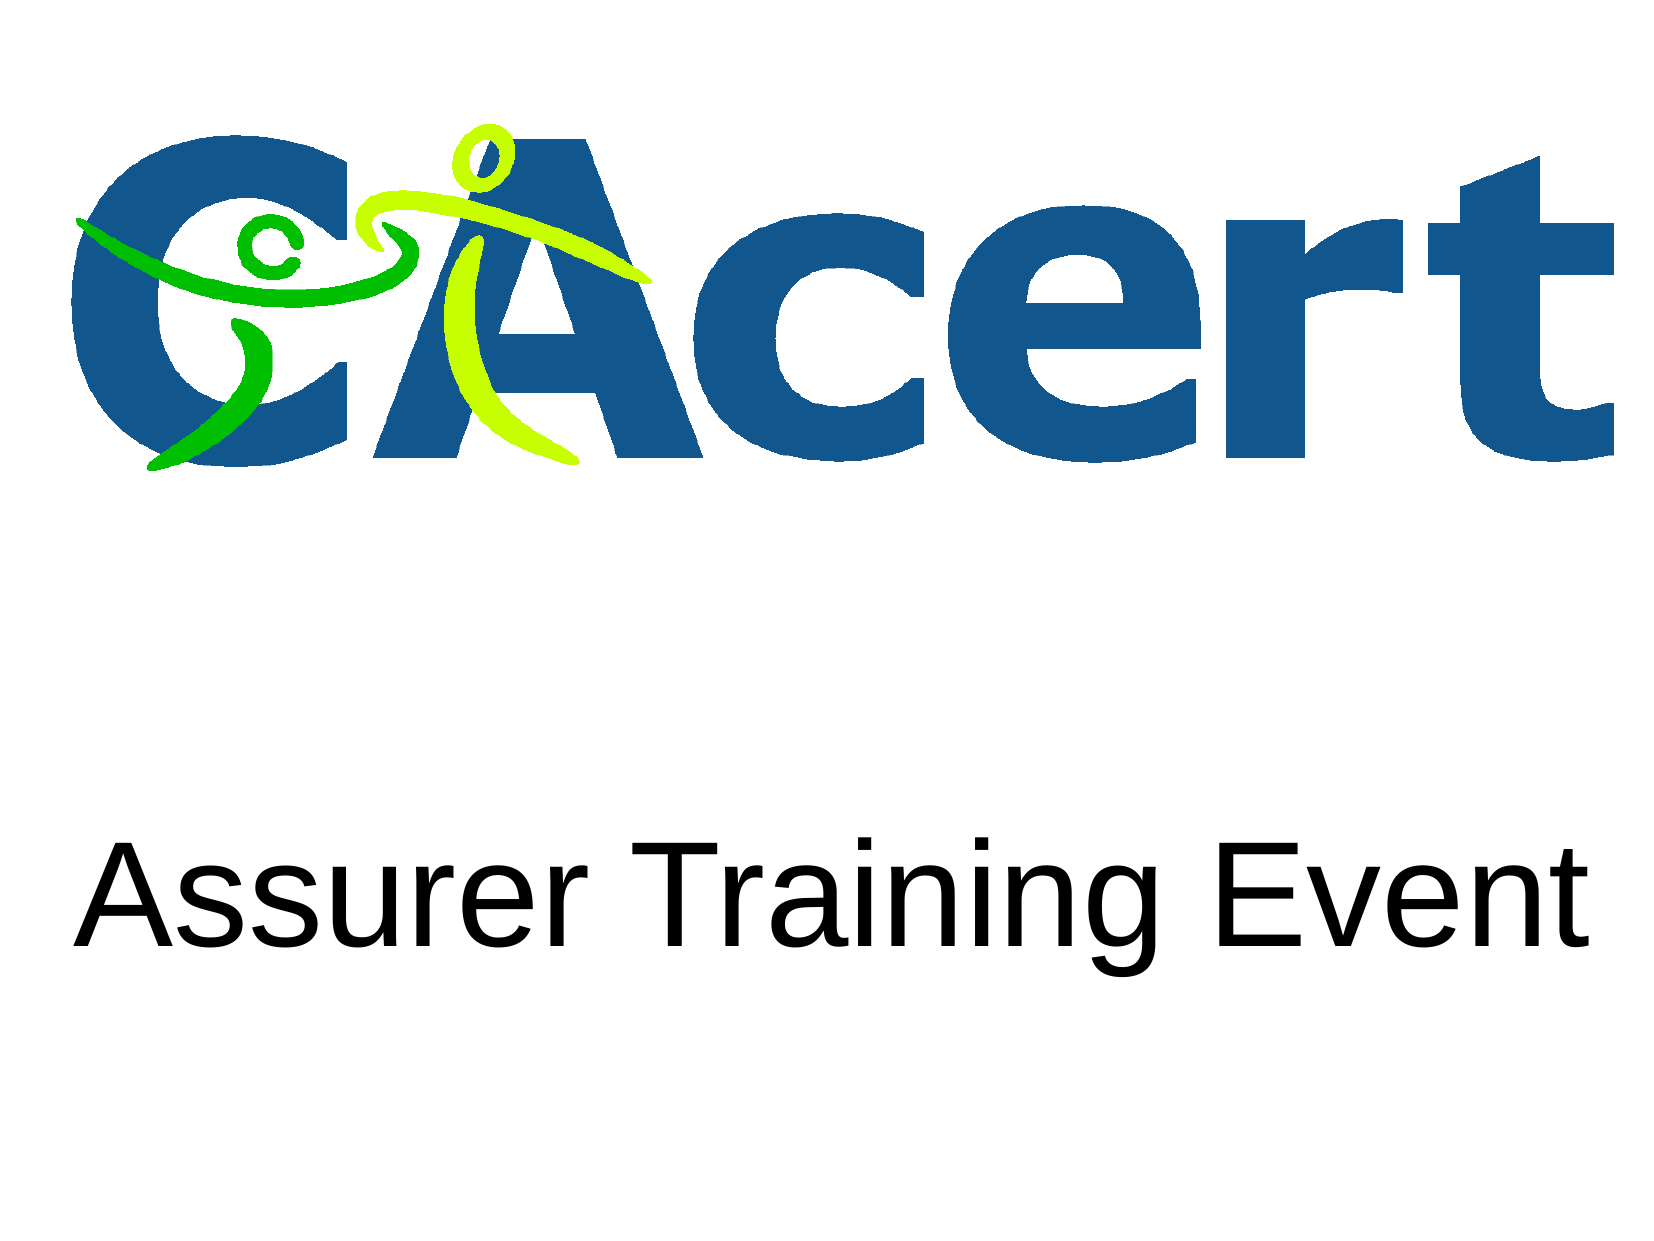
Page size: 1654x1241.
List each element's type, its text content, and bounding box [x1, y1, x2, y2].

subtitle Assurer Training Event [64, 761, 1601, 1028]
picture [4, 82, 1654, 570]
